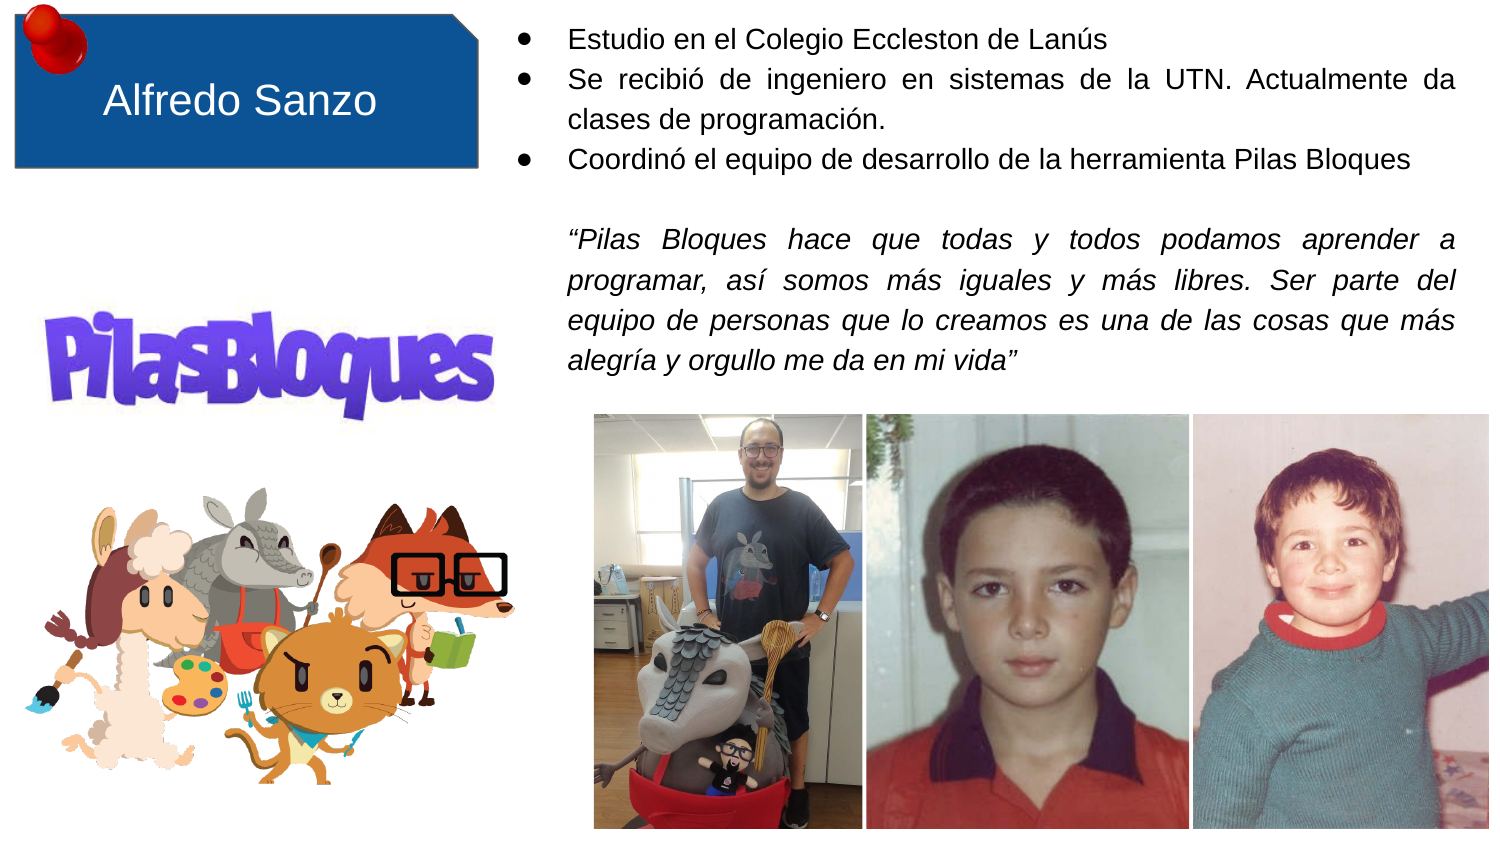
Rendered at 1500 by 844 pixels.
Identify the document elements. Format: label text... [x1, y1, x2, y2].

picture [19, 460, 520, 812]
picture [593, 414, 863, 829]
picture [1193, 414, 1489, 829]
text_box Alfredo Sanzo [15, 14, 477, 168]
picture [30, 297, 509, 435]
text_box Estudio en el Colegio Eccleston de Lanús Se recibió de ingeniero en sistemas de la UTN. Actualmente da clases de programación. Coordinó el equipo de desarrollo de la herramienta Pilas Bloques “Pilas Bloques hace que todas y todos podamos aprender a programar, así somos más iguales y más libres. Ser parte del equipo de personas que lo creamos es una de las cosas que más alegría y orgullo me da en mi vida” [477, 0, 1473, 392]
picture [866, 414, 1190, 829]
picture [15, 0, 100, 82]
